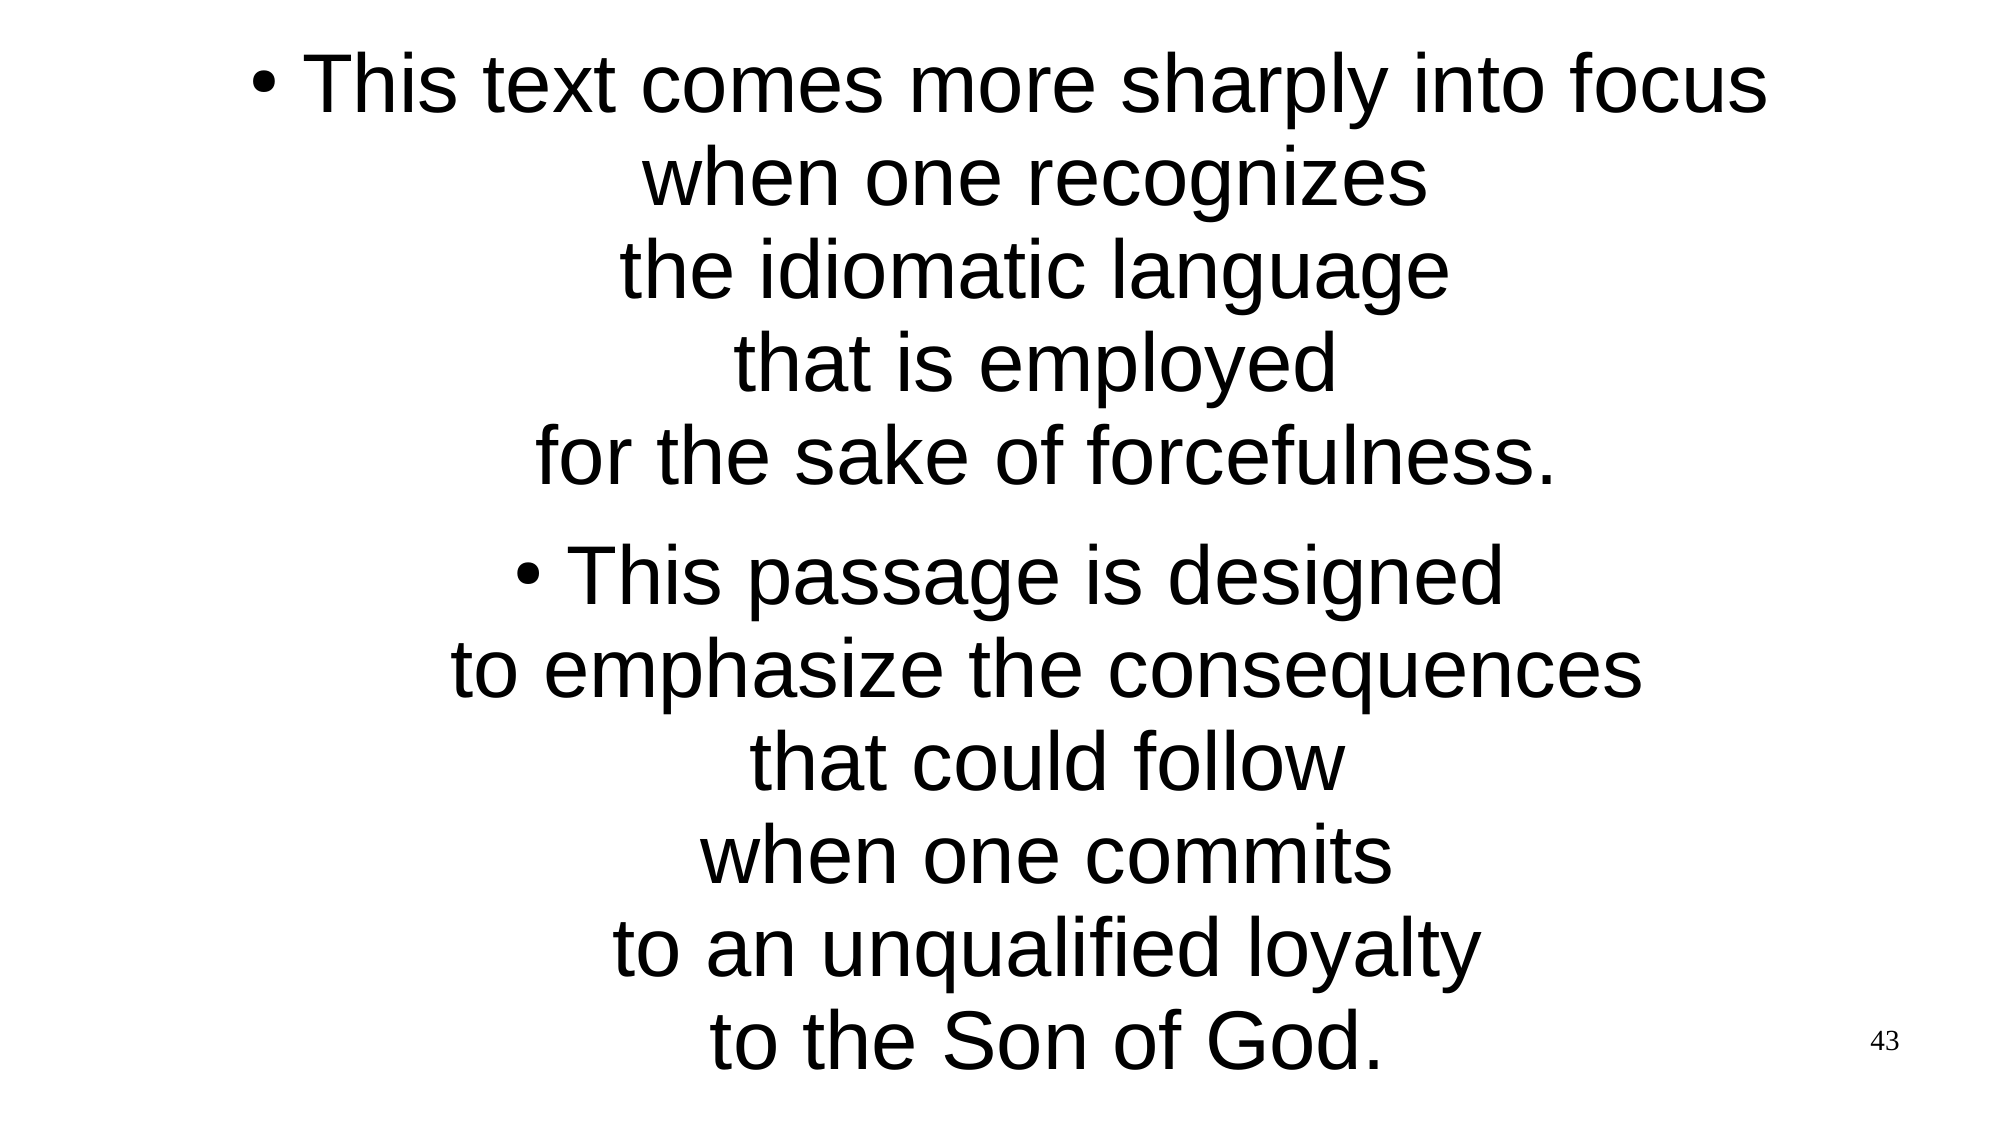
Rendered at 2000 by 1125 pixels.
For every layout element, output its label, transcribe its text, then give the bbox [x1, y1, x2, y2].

list This text comes more sharply into focus when one recognizes the idiomatic language that is employed for the sake of forcefulness. This passage is designed to emphasize the consequences that could follow when one commits to an unqualified loyalty to the Son of God. [37, 37, 1988, 1088]
